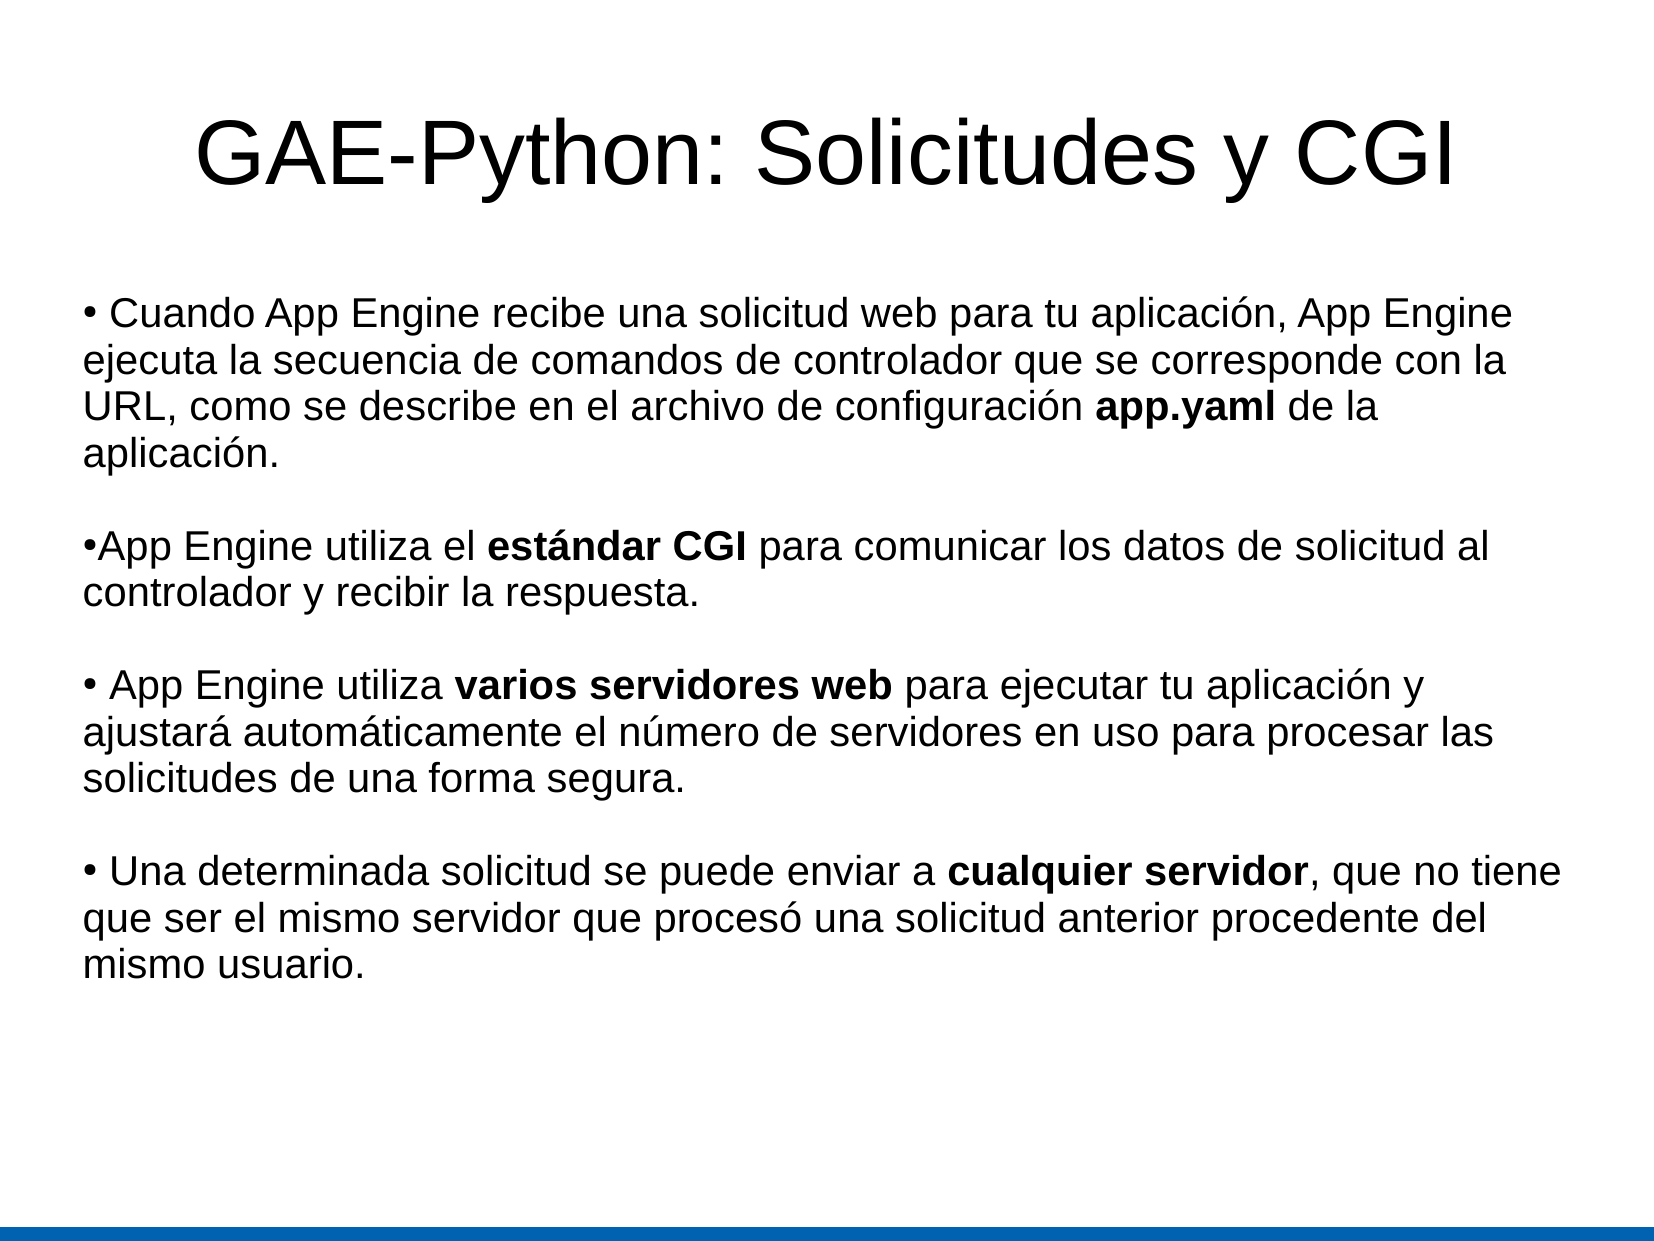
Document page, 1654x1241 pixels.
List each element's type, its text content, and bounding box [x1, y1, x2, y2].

title GAE-Python: Solicitudes y CGI [82, 49, 1571, 257]
subtitle Cuando App Engine recibe una solicitud web para tu aplicación, App Engine ejecuta la secuencia de comandos de controlador que se corresponde con la URL, como se describe en el archivo de configuración app.yaml de la aplicación. App Engine utiliza el estándar CGI para comunicar los datos de solicitud al controlador y recibir la respuesta. App Engine utiliza varios servidores web para ejecutar tu aplicación y ajustará automáticamente el número de servidores en uso para procesar las solicitudes de una forma segura. Una determinada solicitud se puede enviar a cualquier servidor, que no tiene que ser el mismo servidor que procesó una solicitud anterior procedente del mismo usuario. [82, 290, 1571, 1109]
